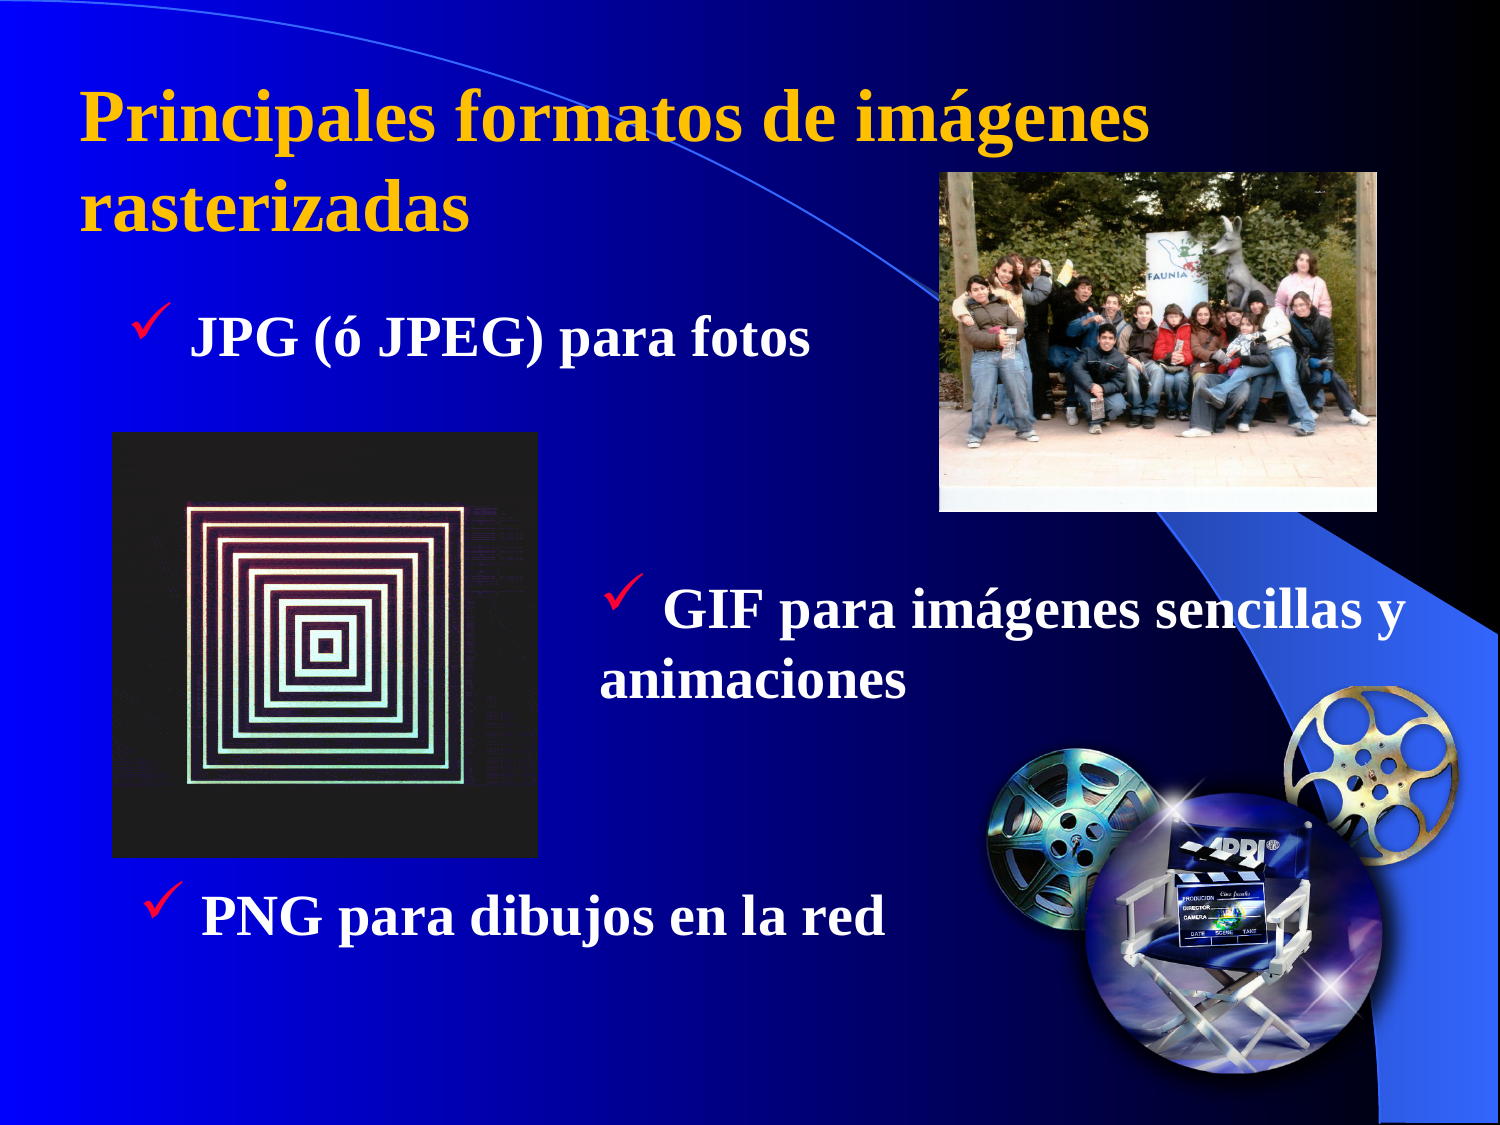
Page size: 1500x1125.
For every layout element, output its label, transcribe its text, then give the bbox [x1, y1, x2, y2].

text_box GIF para imágenes sencillas y animaciones [584, 562, 1483, 718]
text_box JPG (ó JPEG) para fotos [112, 290, 939, 377]
picture [112, 432, 538, 858]
text_box PNG para dibujos en la red [123, 869, 974, 955]
text_box Principales formatos de imágenes rasterizadas [64, 58, 1424, 254]
picture [974, 686, 1473, 1125]
picture [939, 172, 1377, 512]
